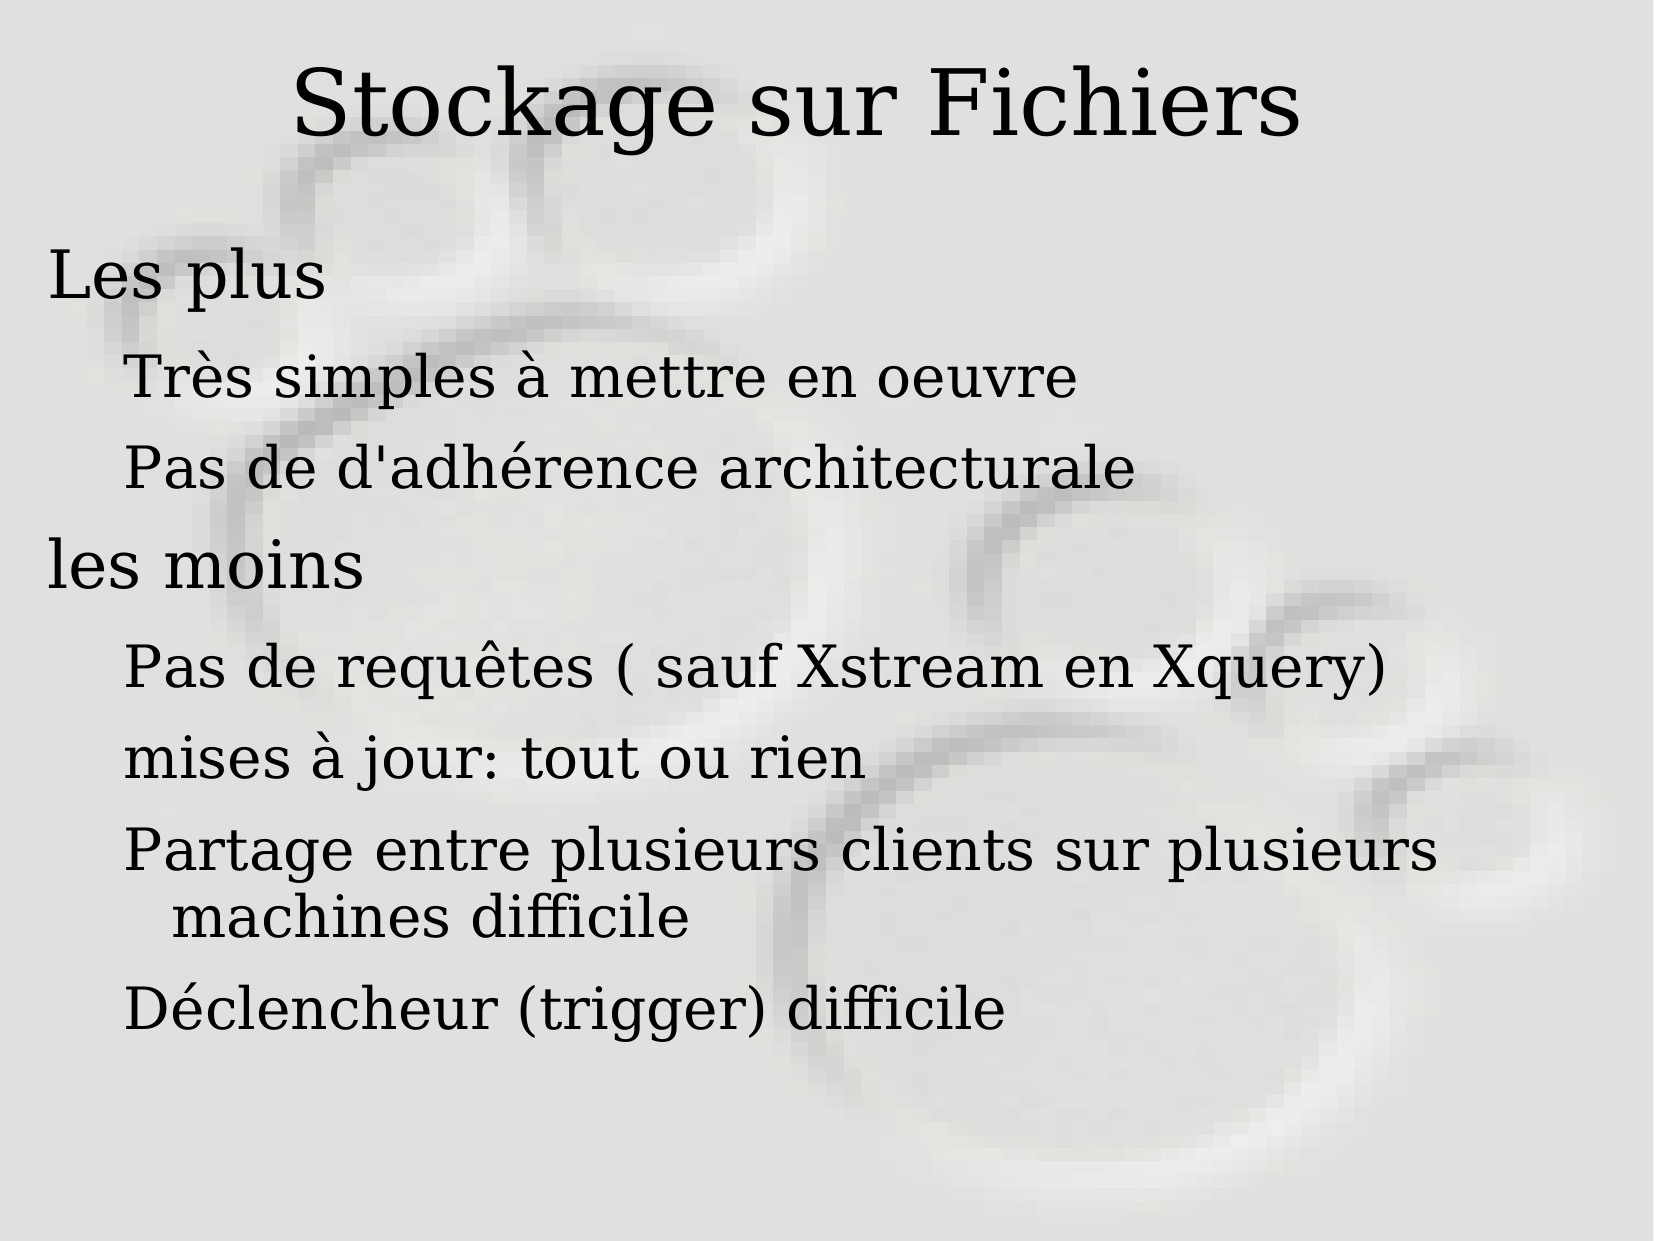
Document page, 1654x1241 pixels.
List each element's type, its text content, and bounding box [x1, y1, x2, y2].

picture [0, 0, 1654, 1241]
list Les plus Très simples à mettre en oeuvre Pas de d'adhérence architecturale les moins Pas de requêtes ( sauf Xstream en Xquery) mises à jour: tout ou rien Partage entre plusieurs clients sur plusieurs machines difficile Déclencheur (trigger) difficile [29, 236, 1595, 1152]
title Stockage sur Fichiers [29, 0, 1595, 208]
